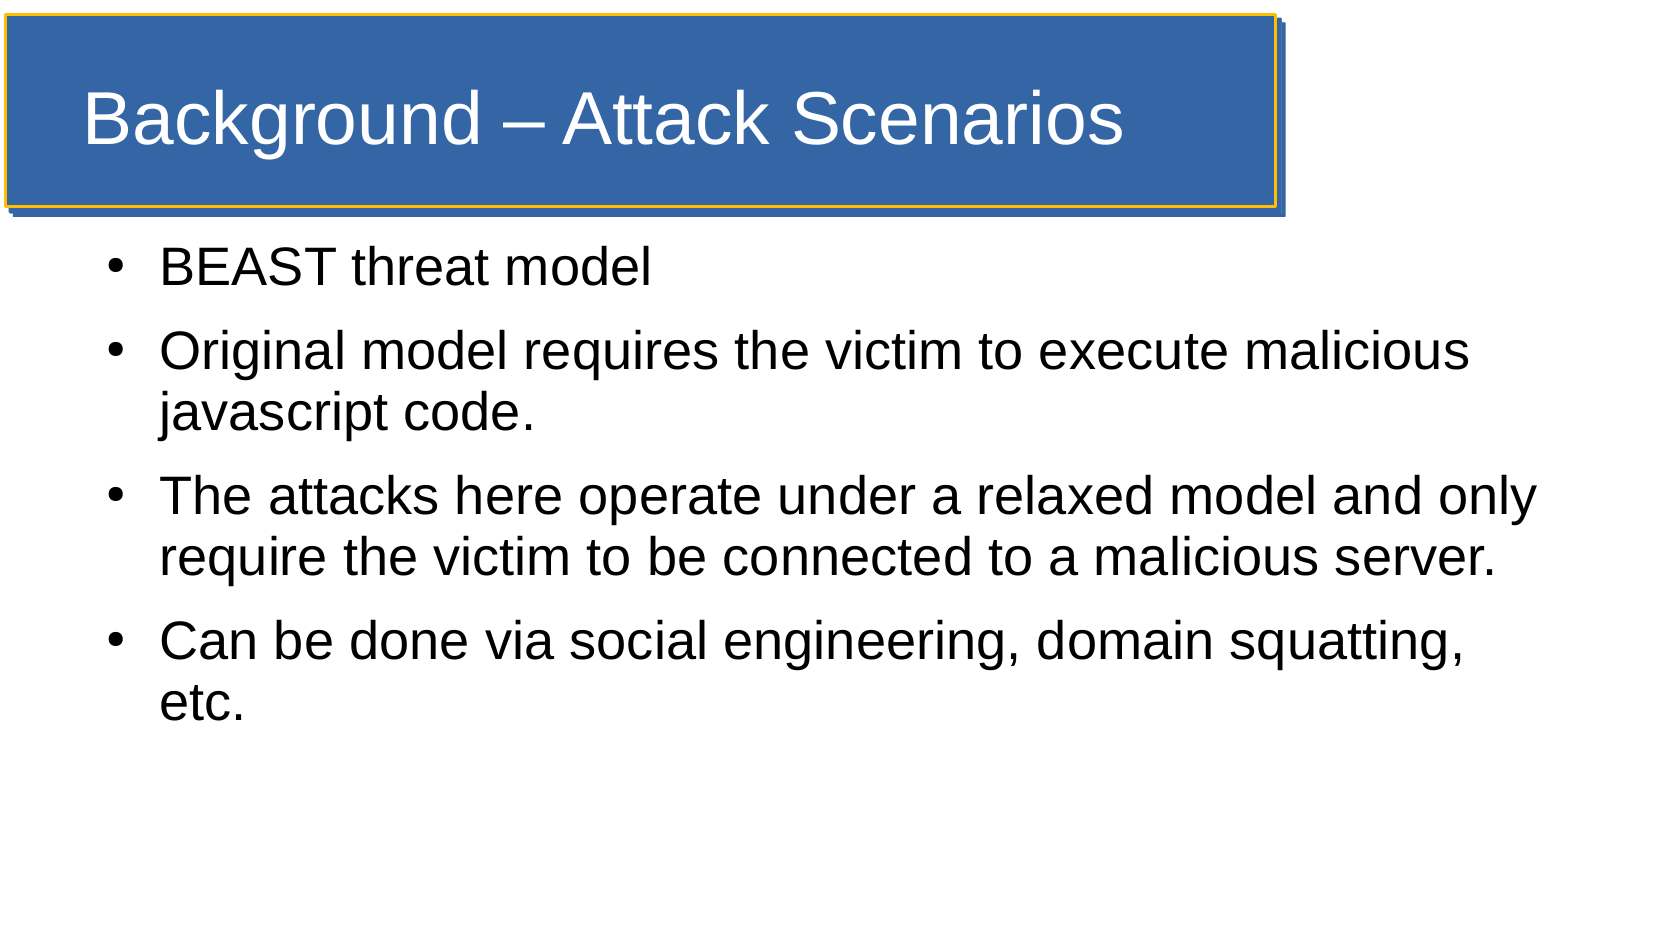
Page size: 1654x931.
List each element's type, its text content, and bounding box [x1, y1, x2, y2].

list BEAST threat model Original model requires the victim to execute malicious javascript code. The attacks here operate under a relaxed model and only require the victim to be connected to a malicious server. Can be done via social engineering, domain squatting, etc. [88, 236, 1565, 798]
title Background – Attack Scenarios [82, 44, 1235, 192]
